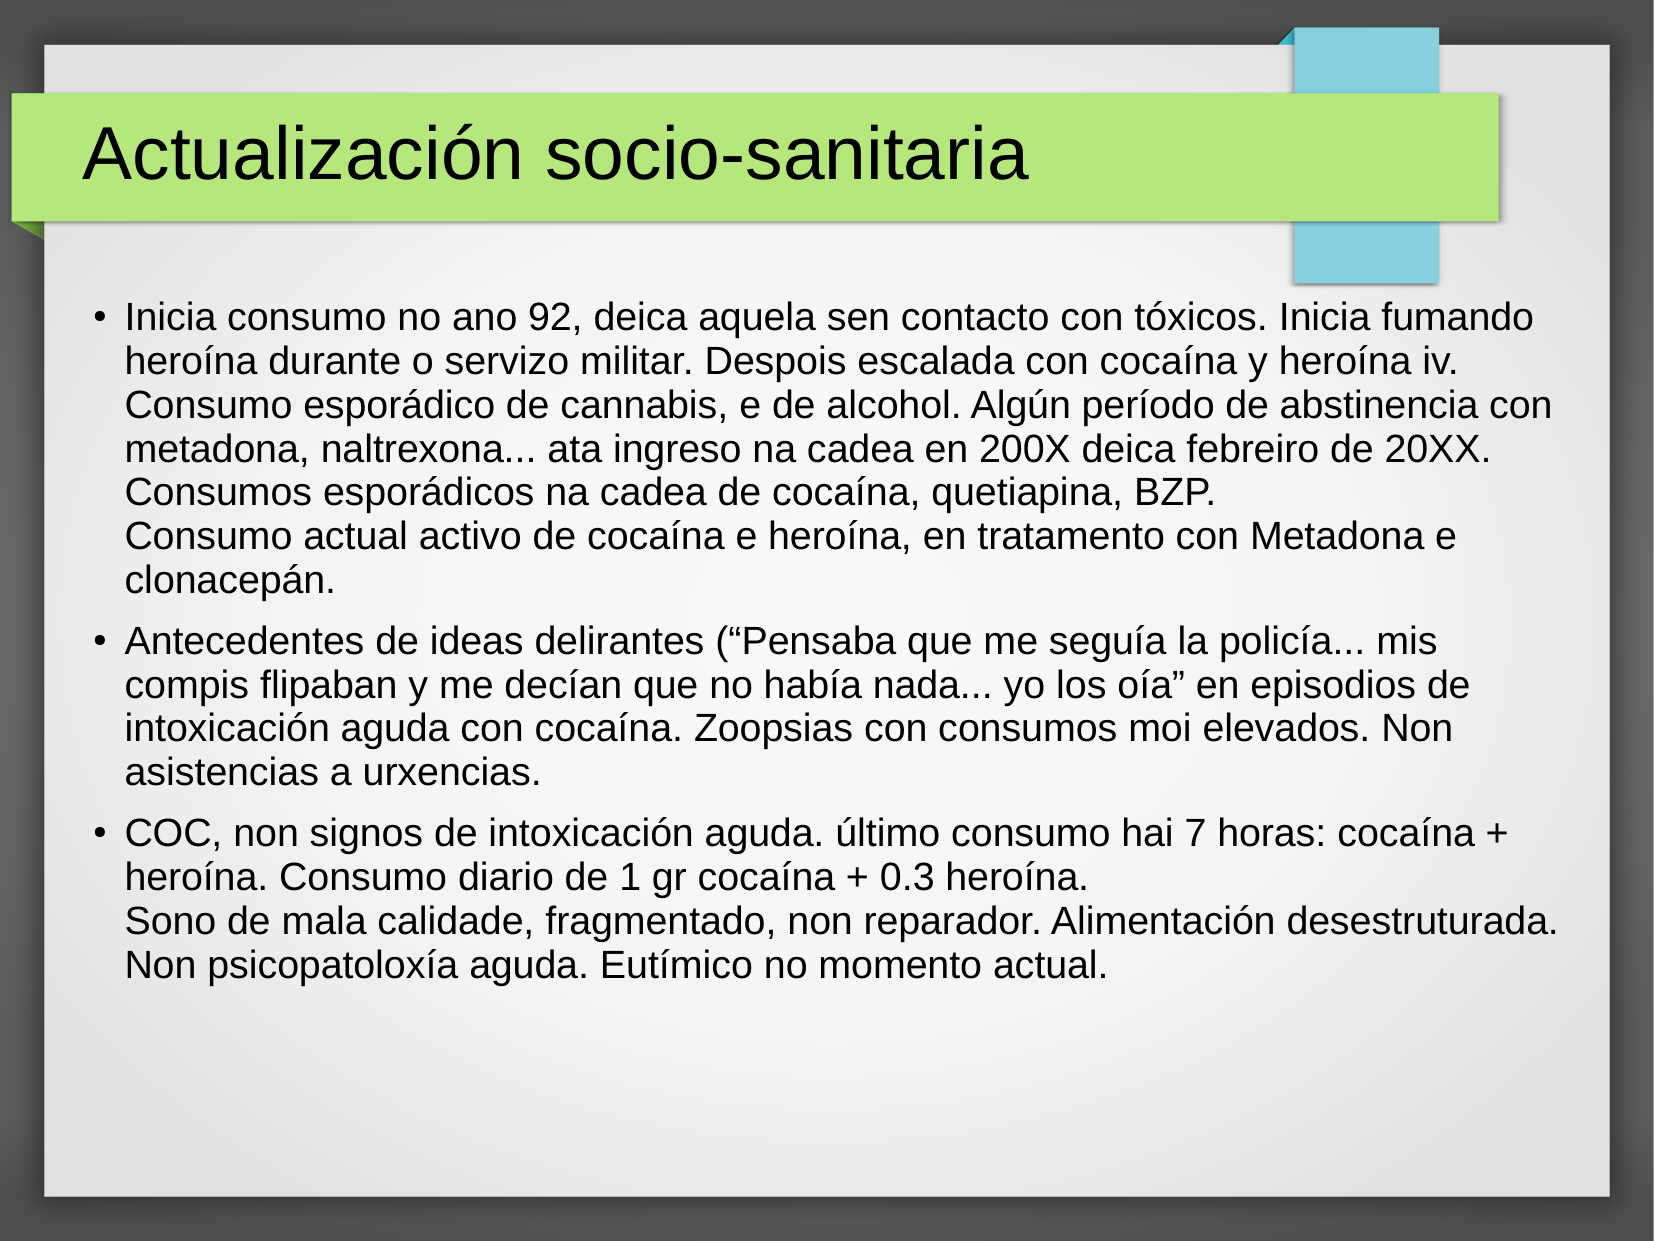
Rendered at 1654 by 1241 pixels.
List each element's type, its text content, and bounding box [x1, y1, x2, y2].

list Inicia consumo no ano 92, deica aquela sen contacto con tóxicos. Inicia fumando heroína durante o servizo militar. Despois escalada con cocaína y heroína iv. Consumo esporádico de cannabis, e de alcohol. Algún período de abstinencia con metadona, naltrexona... ata ingreso na cadea en 200X deica febreiro de 20XX. Consumos esporádicos na cadea de cocaína, quetiapina, BZP. Consumo actual activo de cocaína e heroína, en tratamento con Metadona e clonacepán. Antecedentes de ideas delirantes (“Pensaba que me seguía la policía... mis compis flipaban y me decían que no había nada... yo los oía” en episodios de intoxicación aguda con cocaína. Zoopsias con consumos moi elevados. Non asistencias a urxencias. COC, non signos de intoxicación aguda. último consumo hai 7 horas: cocaína + heroína. Consumo diario de 1 gr cocaína + 0.3 heroína. Sono de mala calidade, fragmentado, non reparador. Alimentación desestruturada. Non psicopatoloxía aguda. Eutímico no momento actual. [82, 295, 1571, 1015]
picture [0, 0, 1654, 1241]
title Actualización socio-sanitaria [82, 94, 1264, 213]
